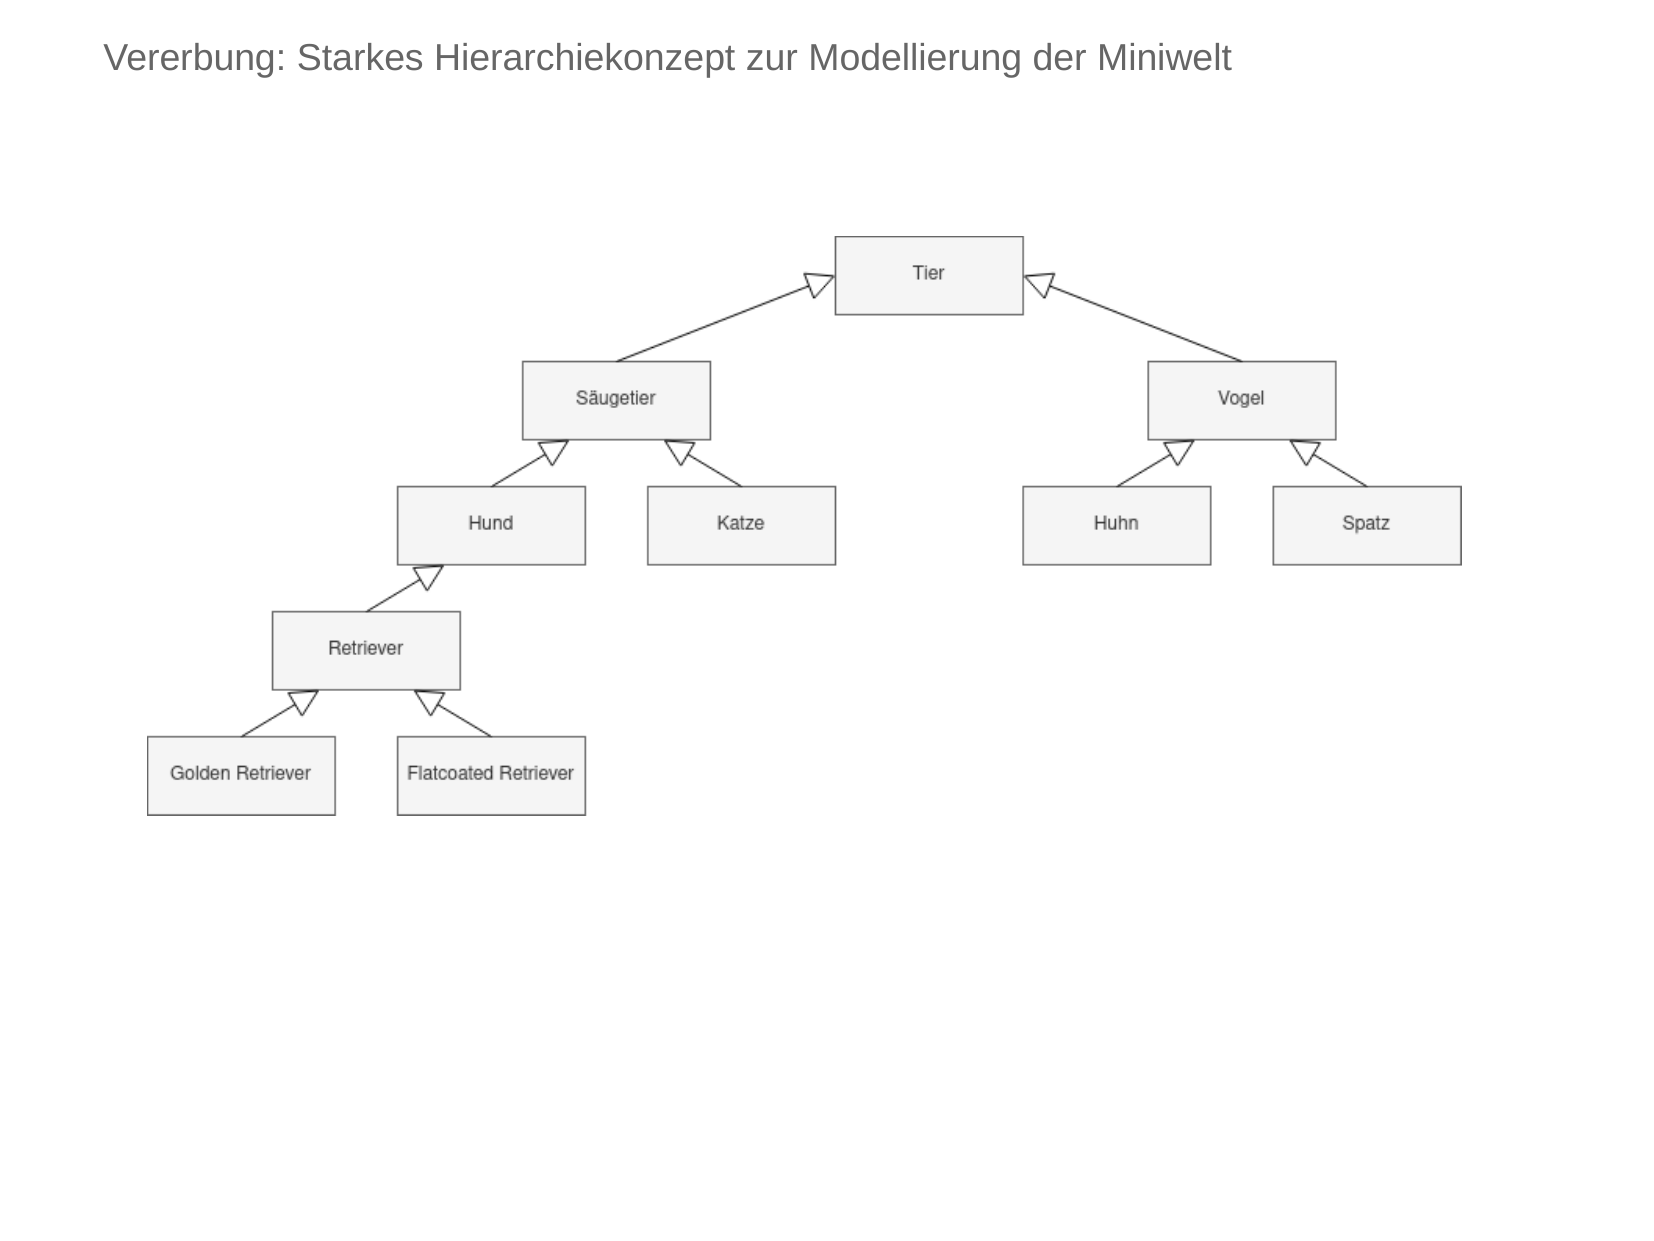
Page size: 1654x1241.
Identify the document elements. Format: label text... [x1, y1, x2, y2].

text_box Vererbung: Starkes Hierarchiekonzept zur Modellierung der Miniwelt [88, 29, 1565, 87]
picture [147, 236, 1462, 816]
